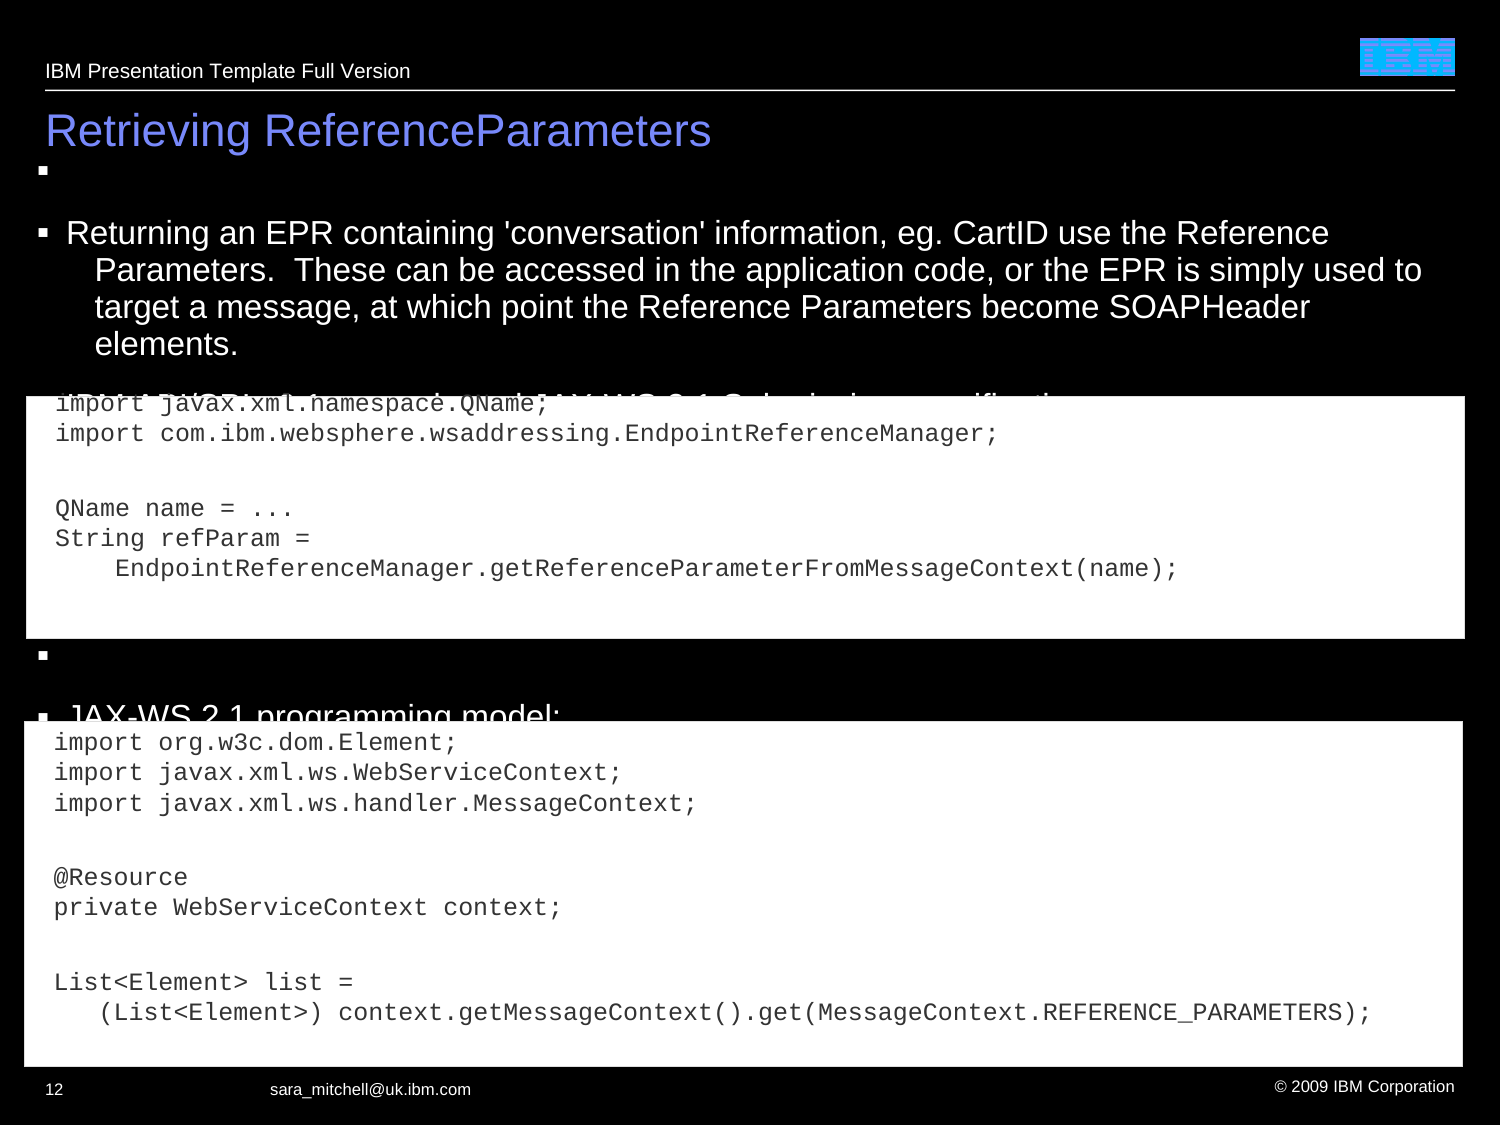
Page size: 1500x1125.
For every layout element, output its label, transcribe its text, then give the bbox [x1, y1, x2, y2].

title Retrieving ReferenceParameters [30, 97, 1456, 218]
text_box import org.w3c.dom.Element; import javax.xml.ws.WebServiceContext; import javax.xml.ws.handler.MessageContext; @Resource private WebServiceContext context; List<Element> list = (List<Element>) context.getMessageContext().get(MessageContext.REFERENCE_PARAMETERS); [25, 721, 1462, 1067]
text_box IBM Presentation Template Full Version [30, 37, 1306, 83]
list Returning an EPR containing 'conversation' information, eg. CartID use the Reference Parameters. These can be accessed in the application code, or the EPR is simply used to target a message, at which point the Reference Parameters become SOAPHeader elements. IBM API/SPI v6.1 onwards and JAX-WS 2.1 Submission specification JAX-WS 2.1 programming model: [22, 144, 1448, 895]
text_box import javax.xml.namespace.QName; import com.ibm.websphere.wsaddressing.EndpointReferenceManager; QName name = ... String refParam = EndpointReferenceManager.getReferenceParameterFromMessageContext(name); [27, 397, 1464, 639]
